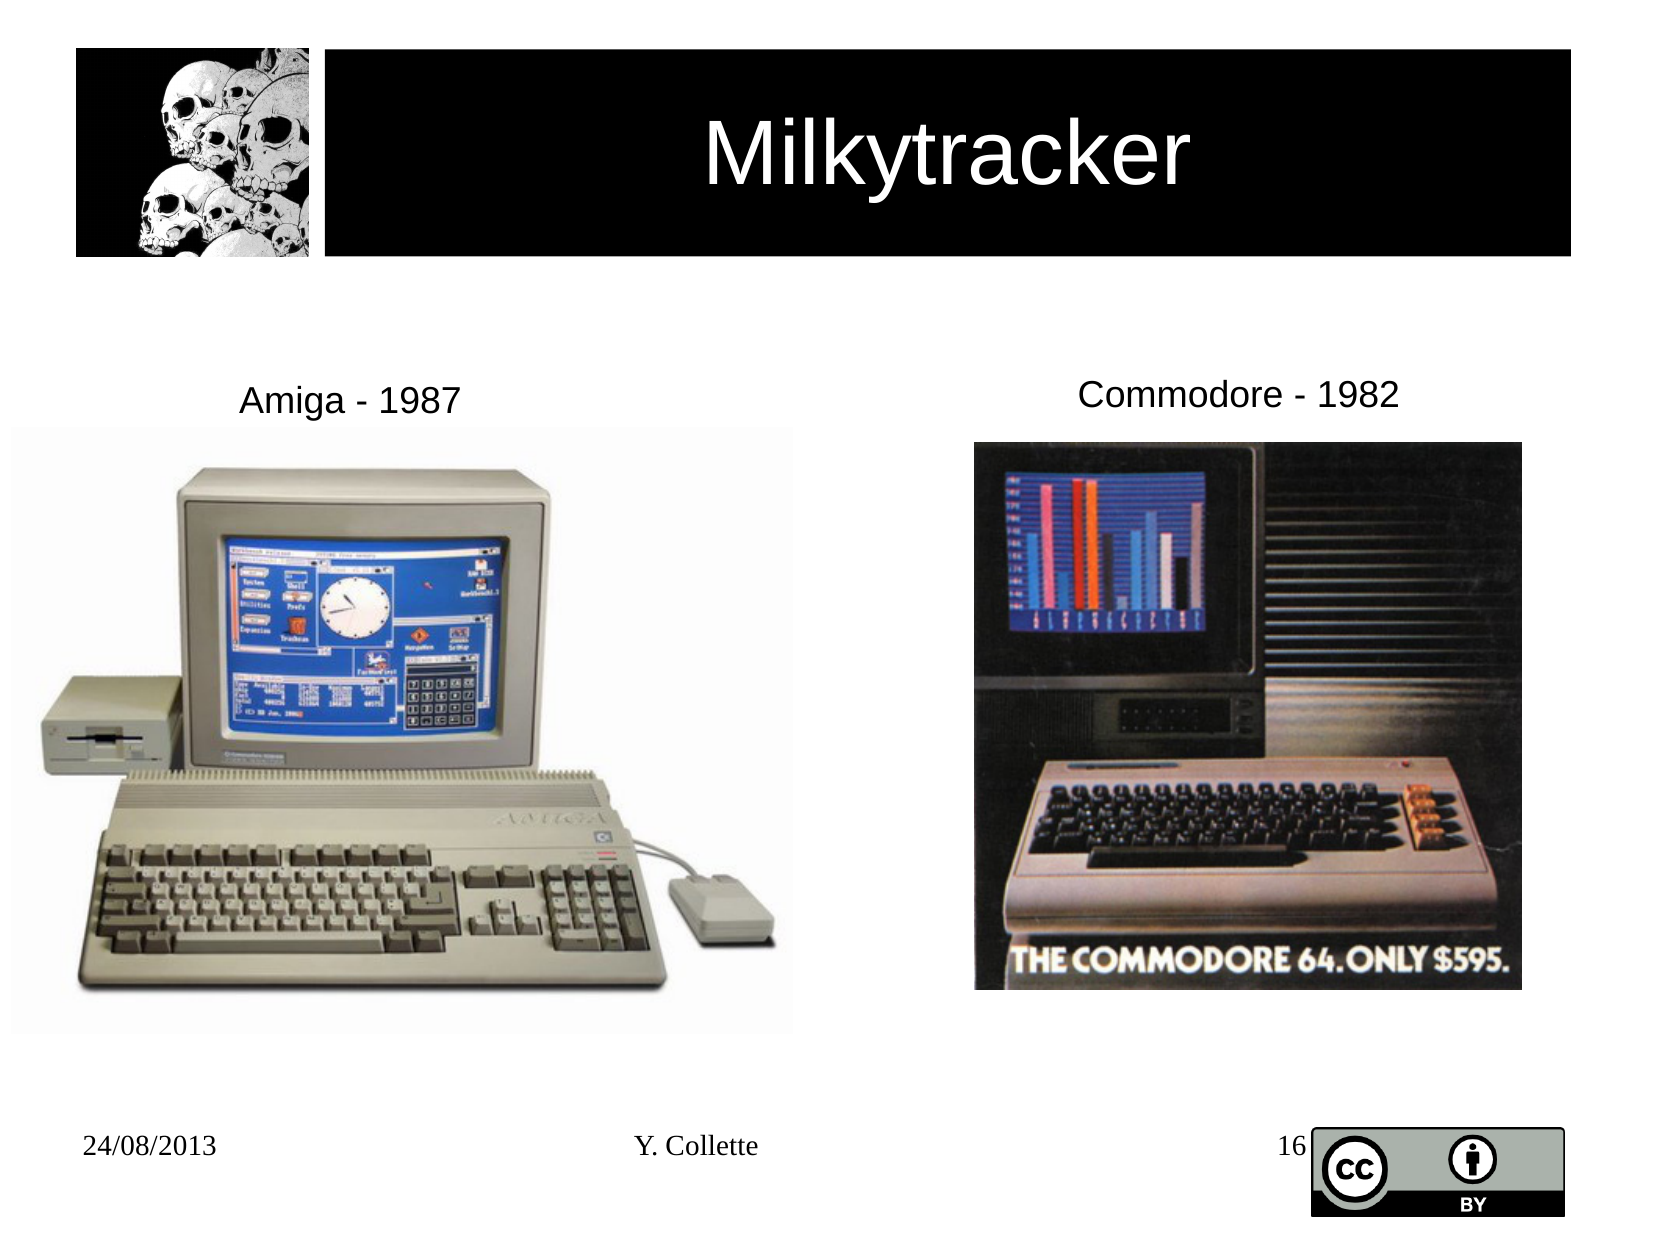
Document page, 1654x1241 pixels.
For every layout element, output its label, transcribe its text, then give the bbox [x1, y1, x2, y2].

title Milkytracker [324, 49, 1571, 257]
picture [76, 48, 309, 257]
picture [11, 427, 793, 1034]
text_box Amiga - 1987 [224, 372, 491, 429]
text_box Commodore - 1982 [1062, 366, 1418, 423]
picture [1311, 1127, 1565, 1217]
picture [974, 442, 1522, 990]
